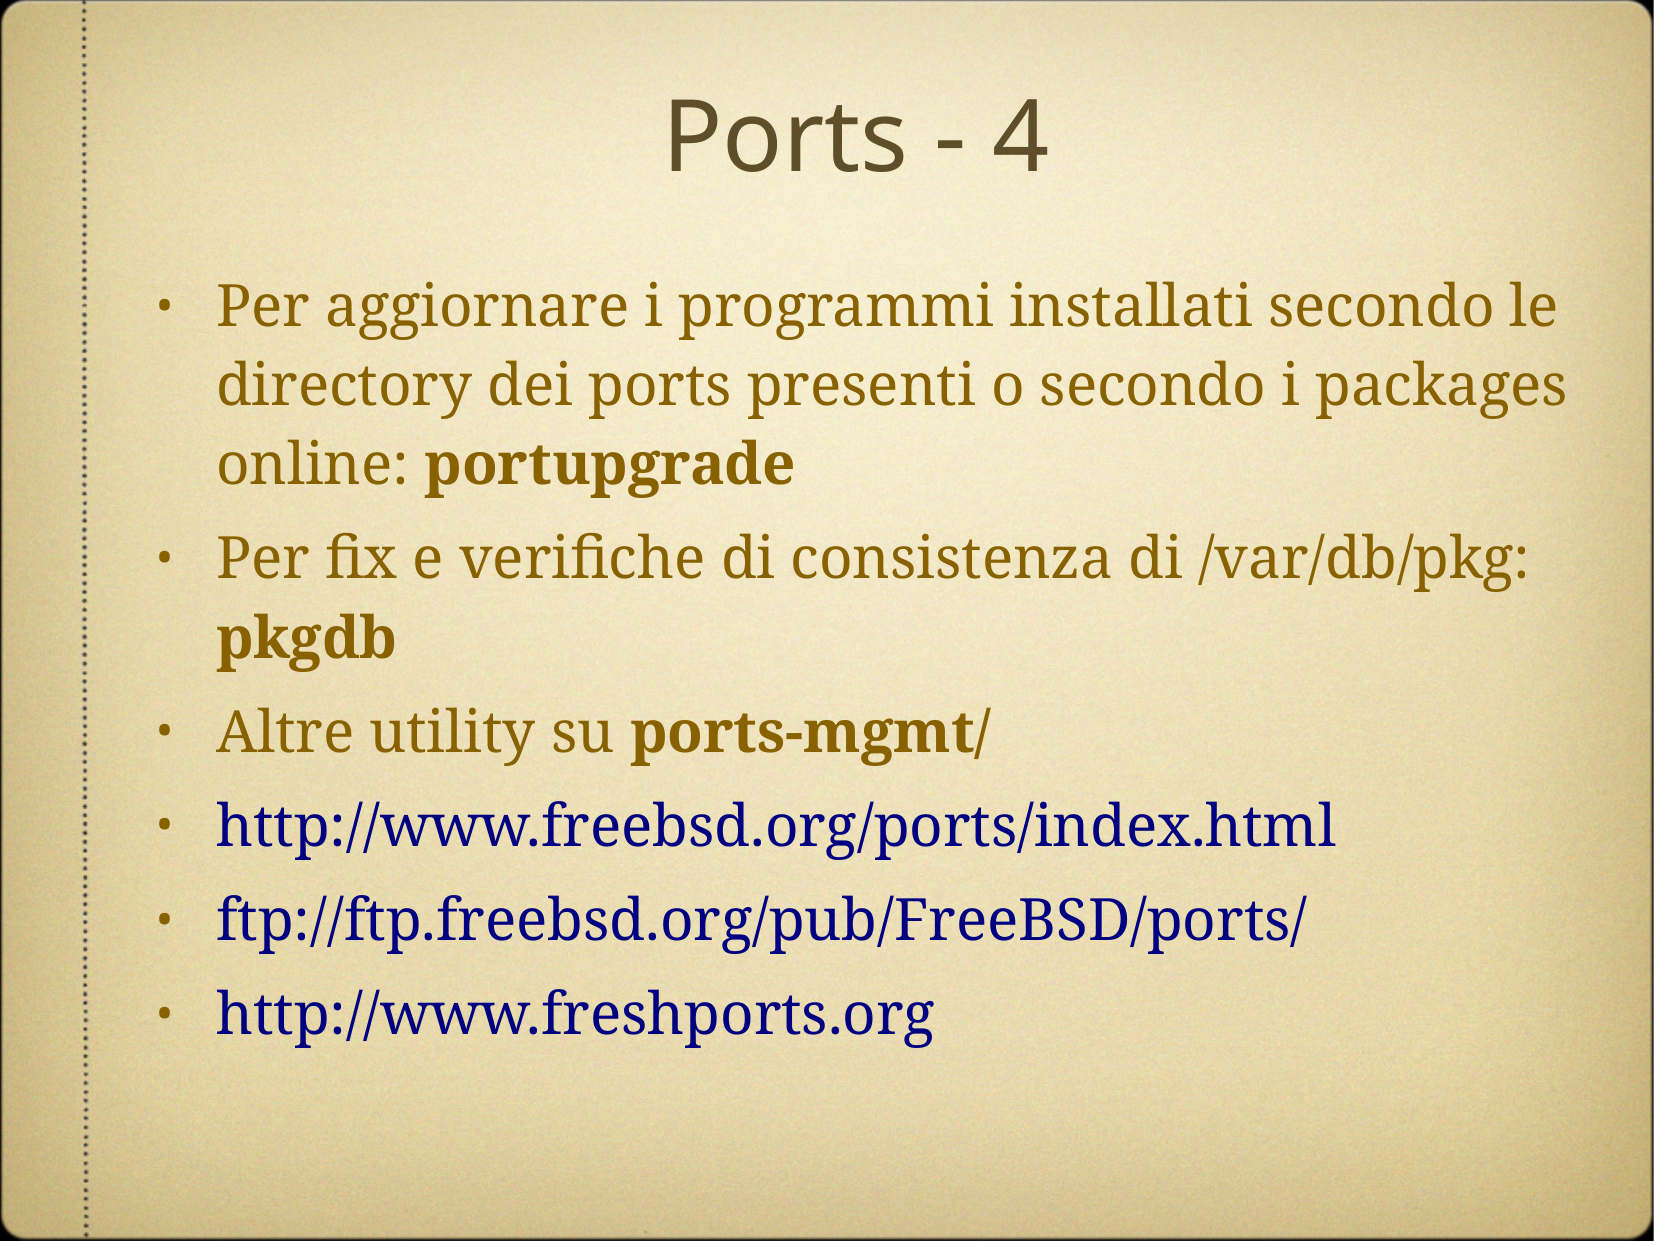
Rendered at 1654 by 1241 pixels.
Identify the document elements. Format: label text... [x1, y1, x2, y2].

list Per aggiornare i programmi installati secondo le directory dei ports presenti o secondo i packages online: portupgrade Per fix e verifiche di consistenza di /var/db/pkg: pkgdb Altre utility su ports-mgmt/ http://www.freebsd.org/ports/index.html ftp://ftp.freebsd.org/pub/FreeBSD/ports/ http://www.freshports.org [121, 264, 1612, 1195]
picture [0, 0, 1654, 1241]
title Ports - 4 [118, 0, 1595, 265]
